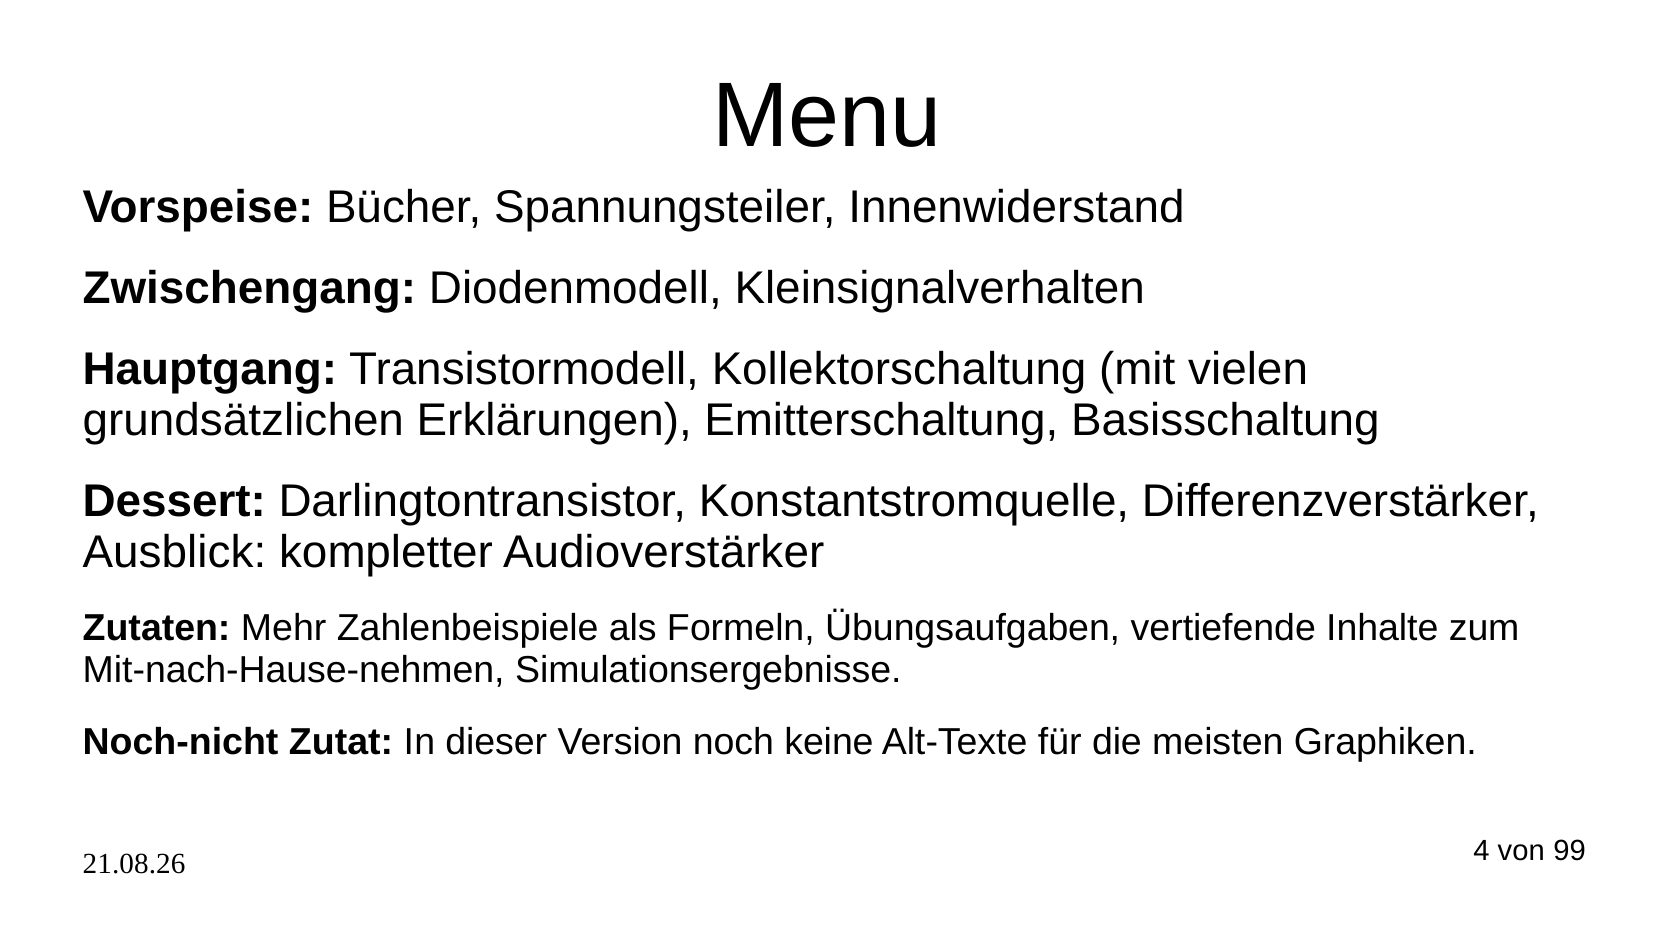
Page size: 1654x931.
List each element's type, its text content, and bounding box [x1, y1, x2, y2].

list Vorspeise: Bücher, Spannungsteiler, Innenwiderstand Zwischengang: Diodenmodell, Kleinsignalverhalten Hauptgang: Transistormodell, Kollektorschaltung (mit vielen grundsätzlichen Erklärungen), Emitterschaltung, Basisschaltung Dessert: Darlingtontransistor, Konstantstromquelle, Differenzverstärker, Ausblick: kompletter Audioverstärker Zutaten: Mehr Zahlenbeispiele als Formeln, Übungsaufgaben, vertiefende Inhalte zum Mit-nach-Hause-nehmen, Simulationsergebnisse. Noch-nicht Zutat: In dieser Version noch keine Alt-Texte für die meisten Graphiken. [82, 181, 1560, 815]
title Menu [82, 37, 1571, 193]
